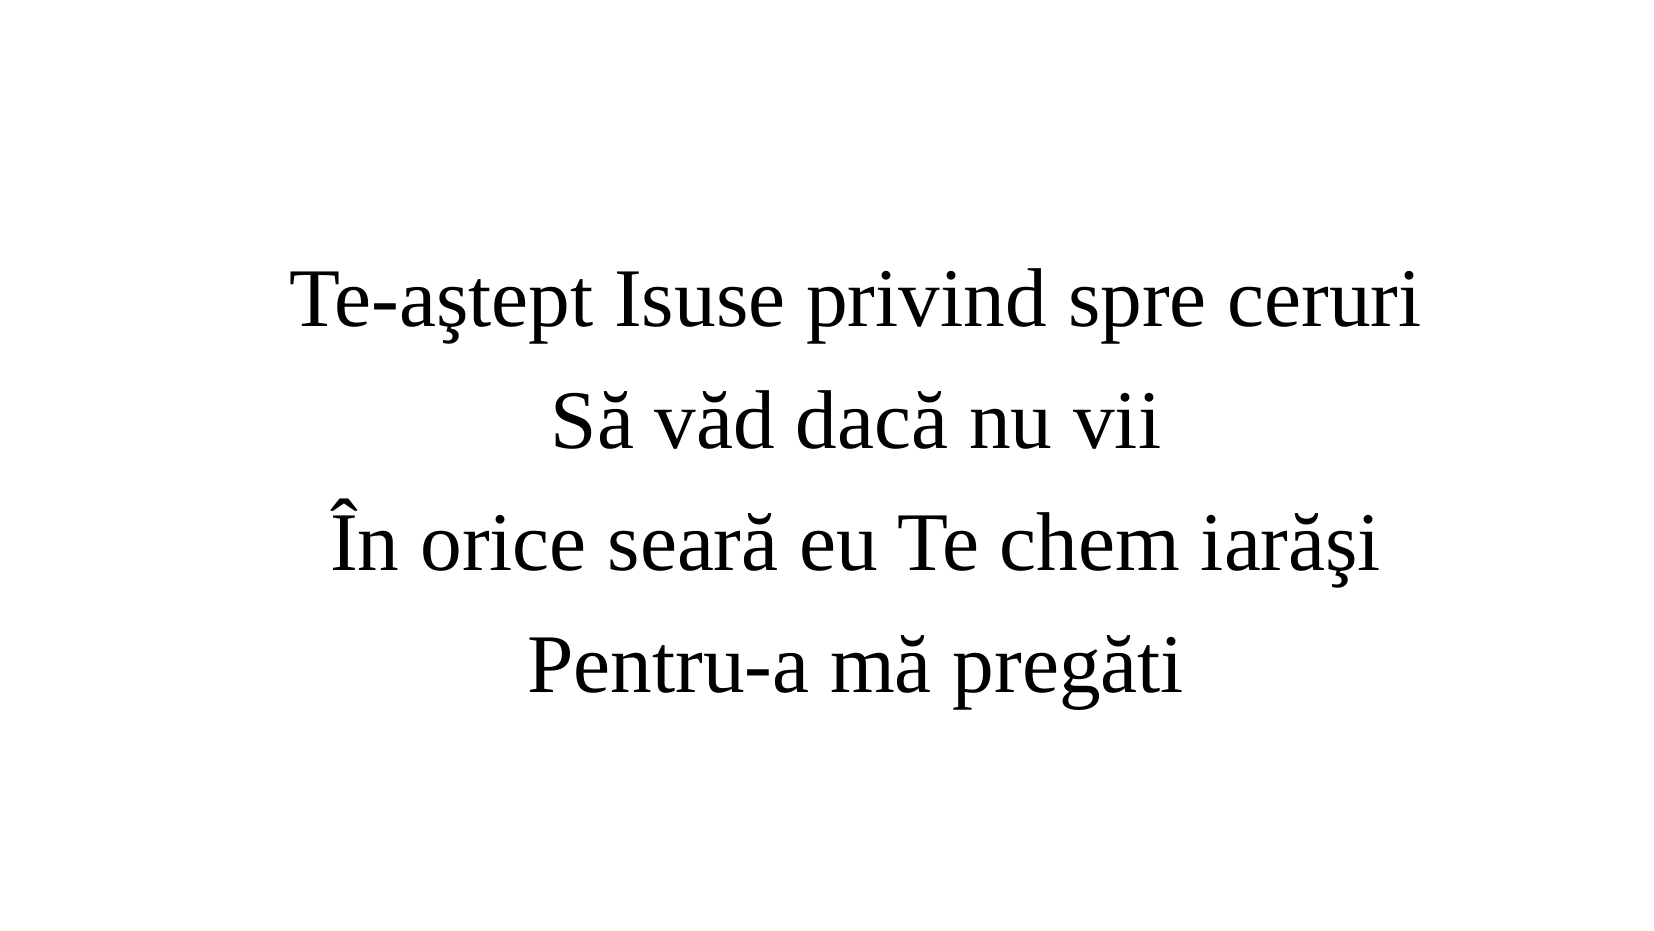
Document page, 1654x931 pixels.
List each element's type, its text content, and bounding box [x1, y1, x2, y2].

subtitle Te-aştept Isuse privind spre ceruri Să văd dacă nu vii În orice seară eu Te chem iarăşi Pentru-a mă pregăti [153, 239, 1560, 713]
